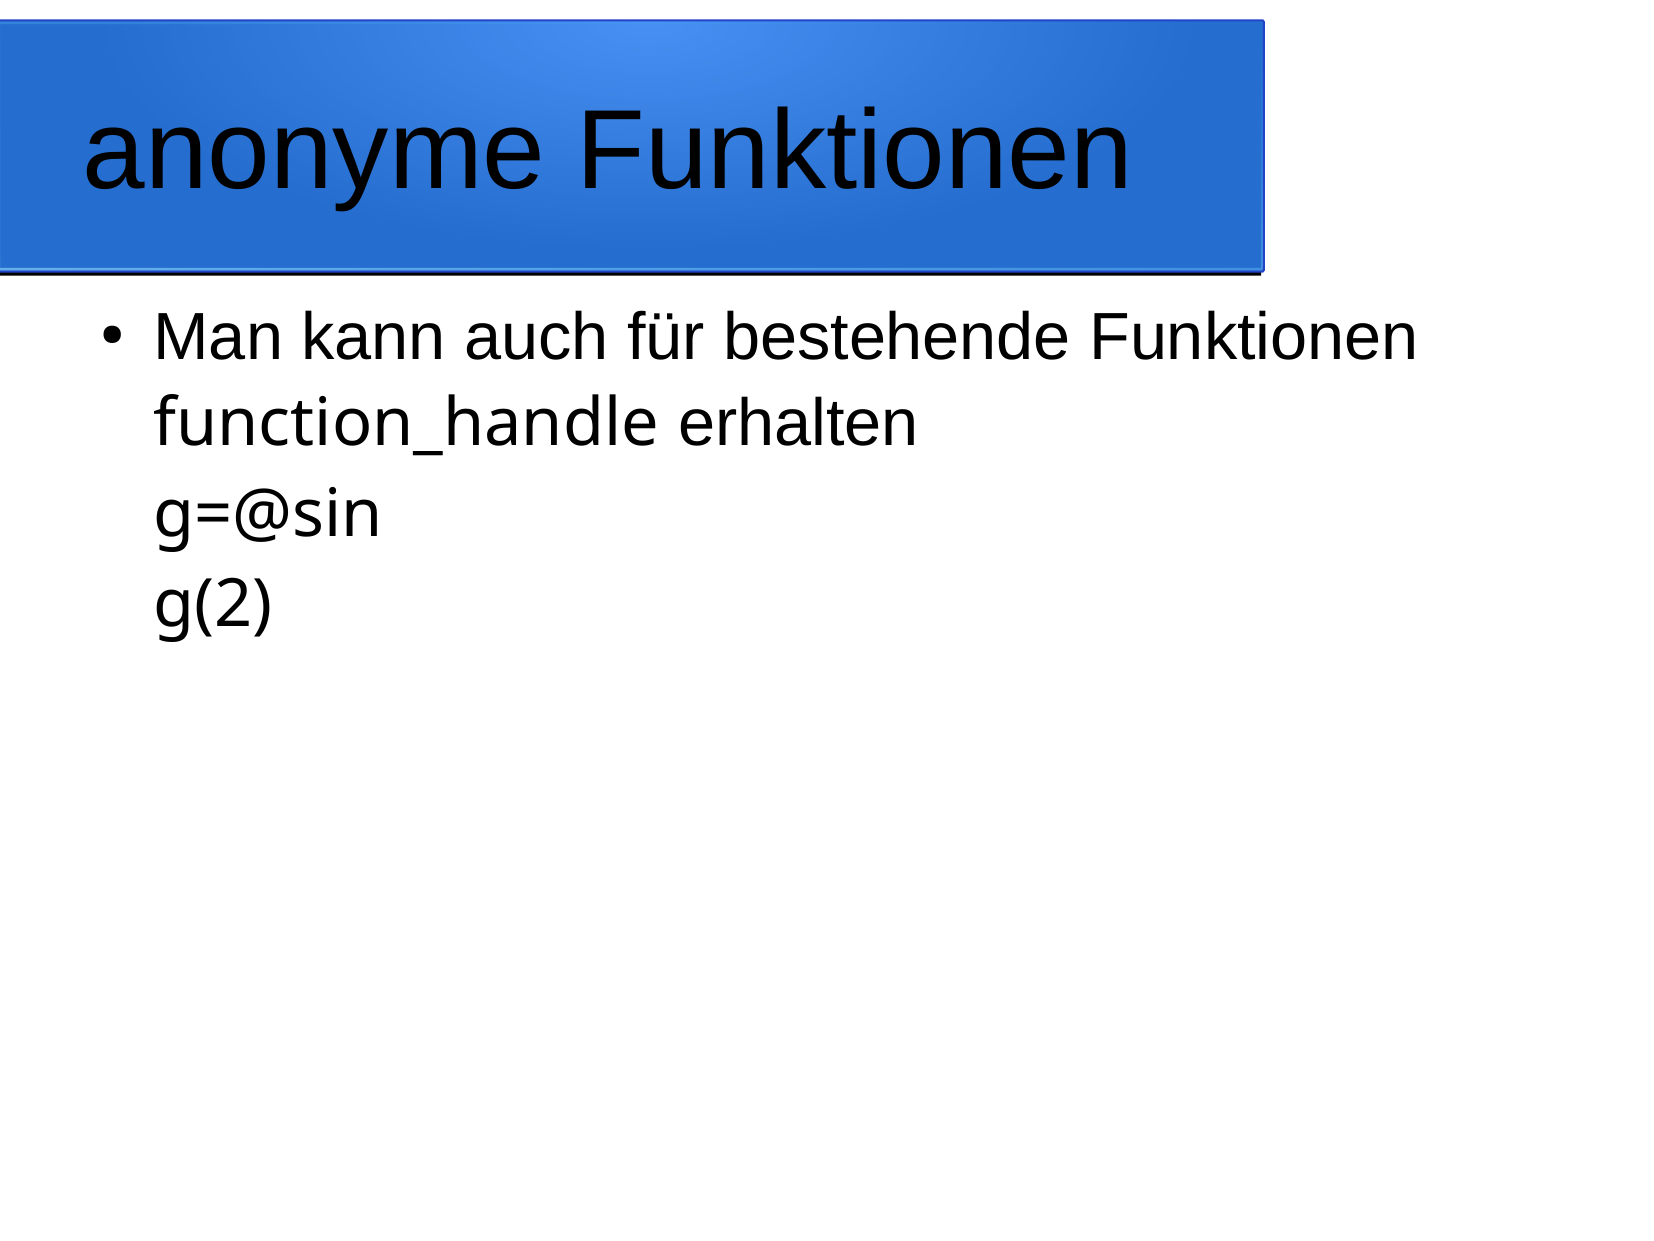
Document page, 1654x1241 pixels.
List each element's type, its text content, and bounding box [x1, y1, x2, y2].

title anonyme Funktionen [82, 47, 1235, 252]
list Man kann auch für bestehende Funktionen function_handle erhalten g=@sin g(2) [82, 299, 1571, 1156]
